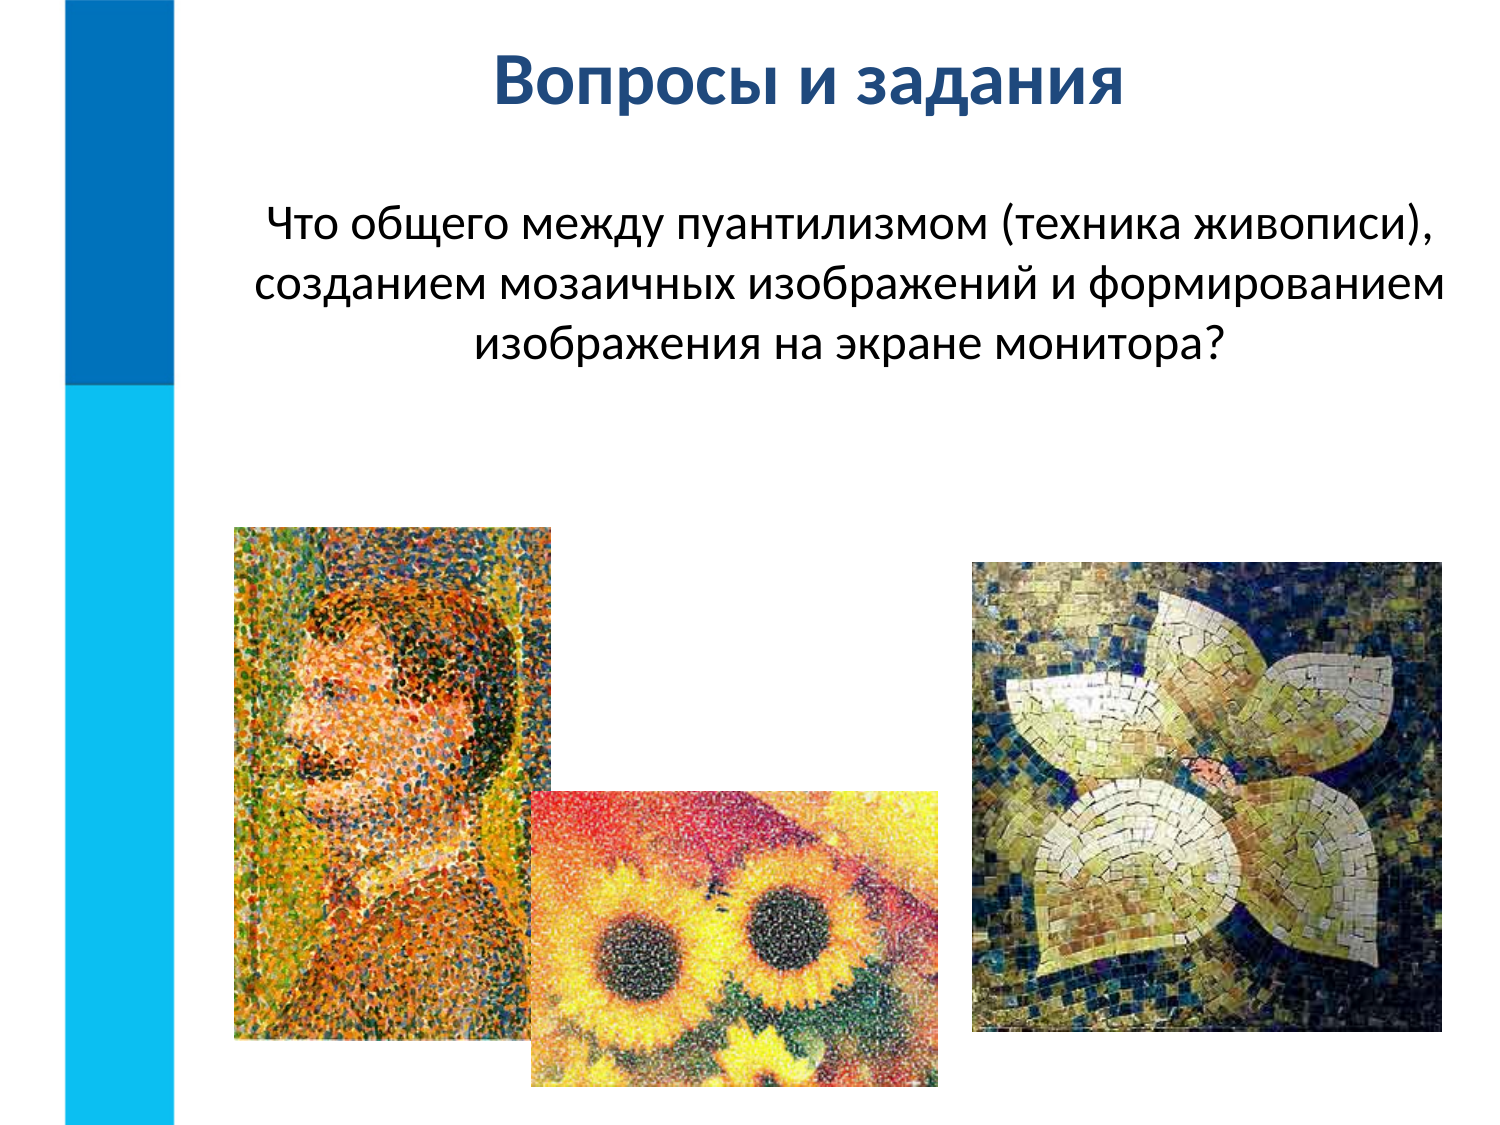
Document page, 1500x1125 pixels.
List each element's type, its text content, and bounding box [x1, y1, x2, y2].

picture [0, 0, 1500, 1125]
text_box Что общего между пуантилизмом (техника живописи), созданием мозаичных изображений и формированием изображения на экране монитора? [212, 181, 1489, 377]
text_box Вопросы и задания [183, 30, 1437, 135]
